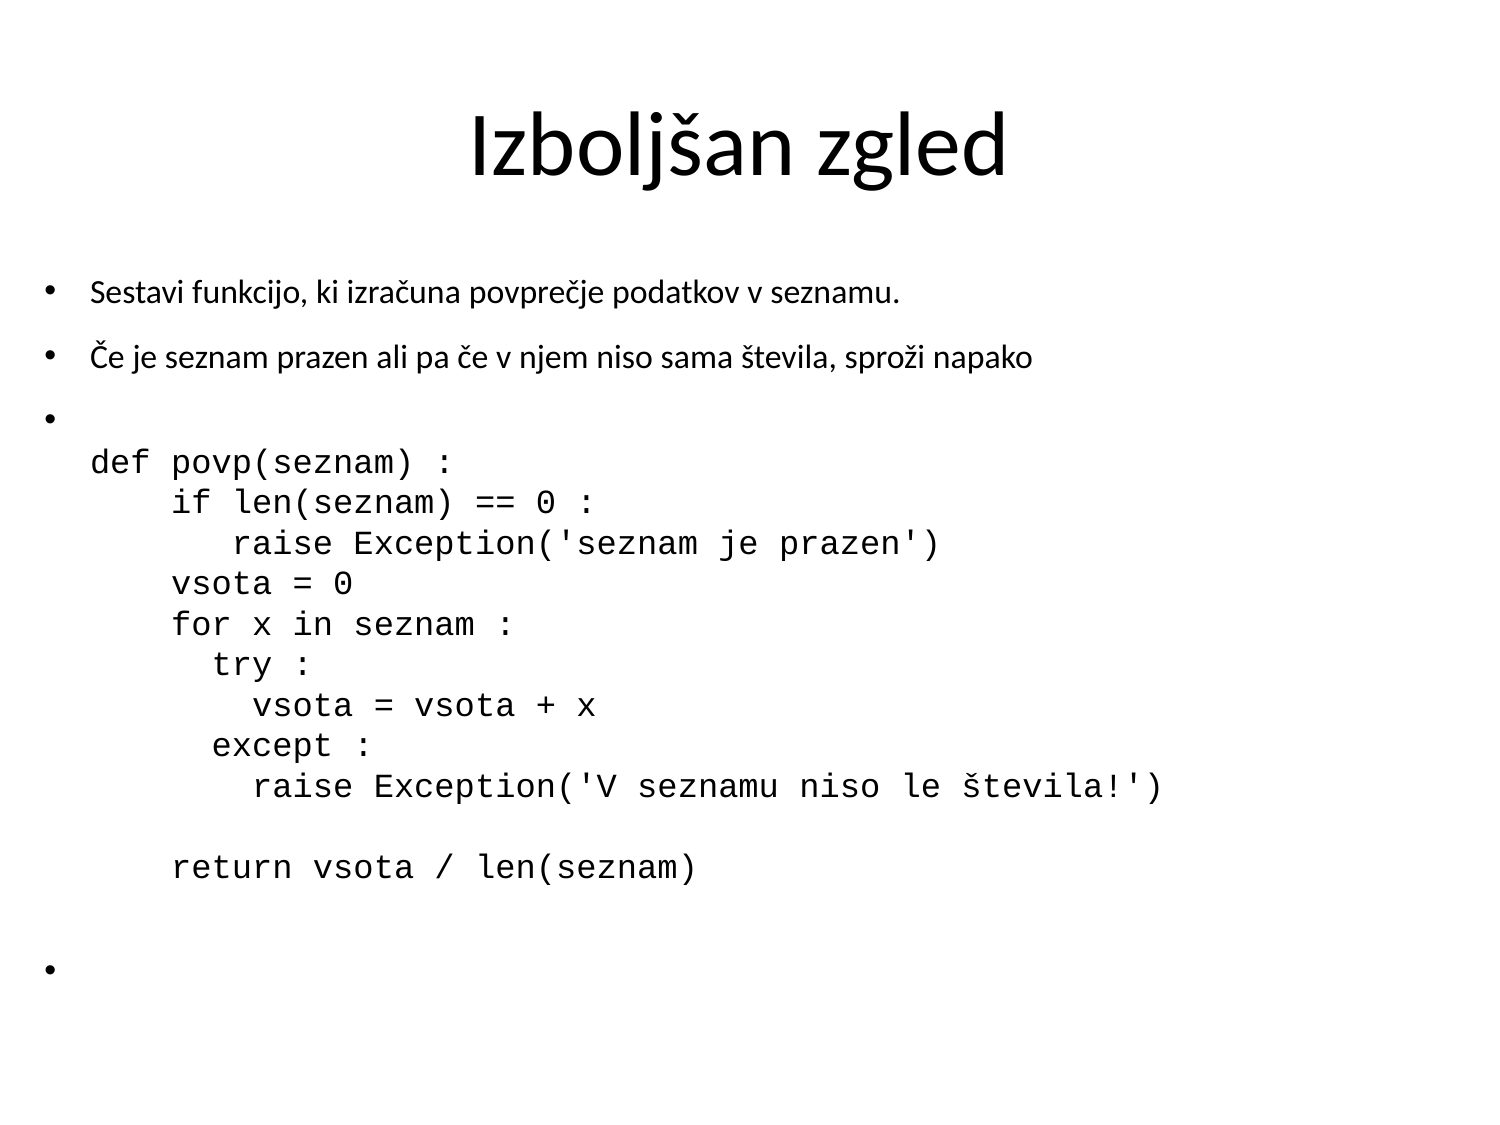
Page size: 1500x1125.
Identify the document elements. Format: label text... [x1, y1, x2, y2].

title Izboljšan zgled [75, 45, 1425, 233]
list Sestavi funkcijo, ki izračuna povprečje podatkov v seznamu. Če je seznam prazen ali pa če v njem niso sama števila, sproži napako def povp(seznam) : if len(seznam) == 0 : raise Exception('seznam je prazen') vsota = 0 for x in seznam : try : vsota = vsota + x except : raise Exception('V seznamu niso le števila!') return vsota / len(seznam) [29, 262, 1471, 1005]
